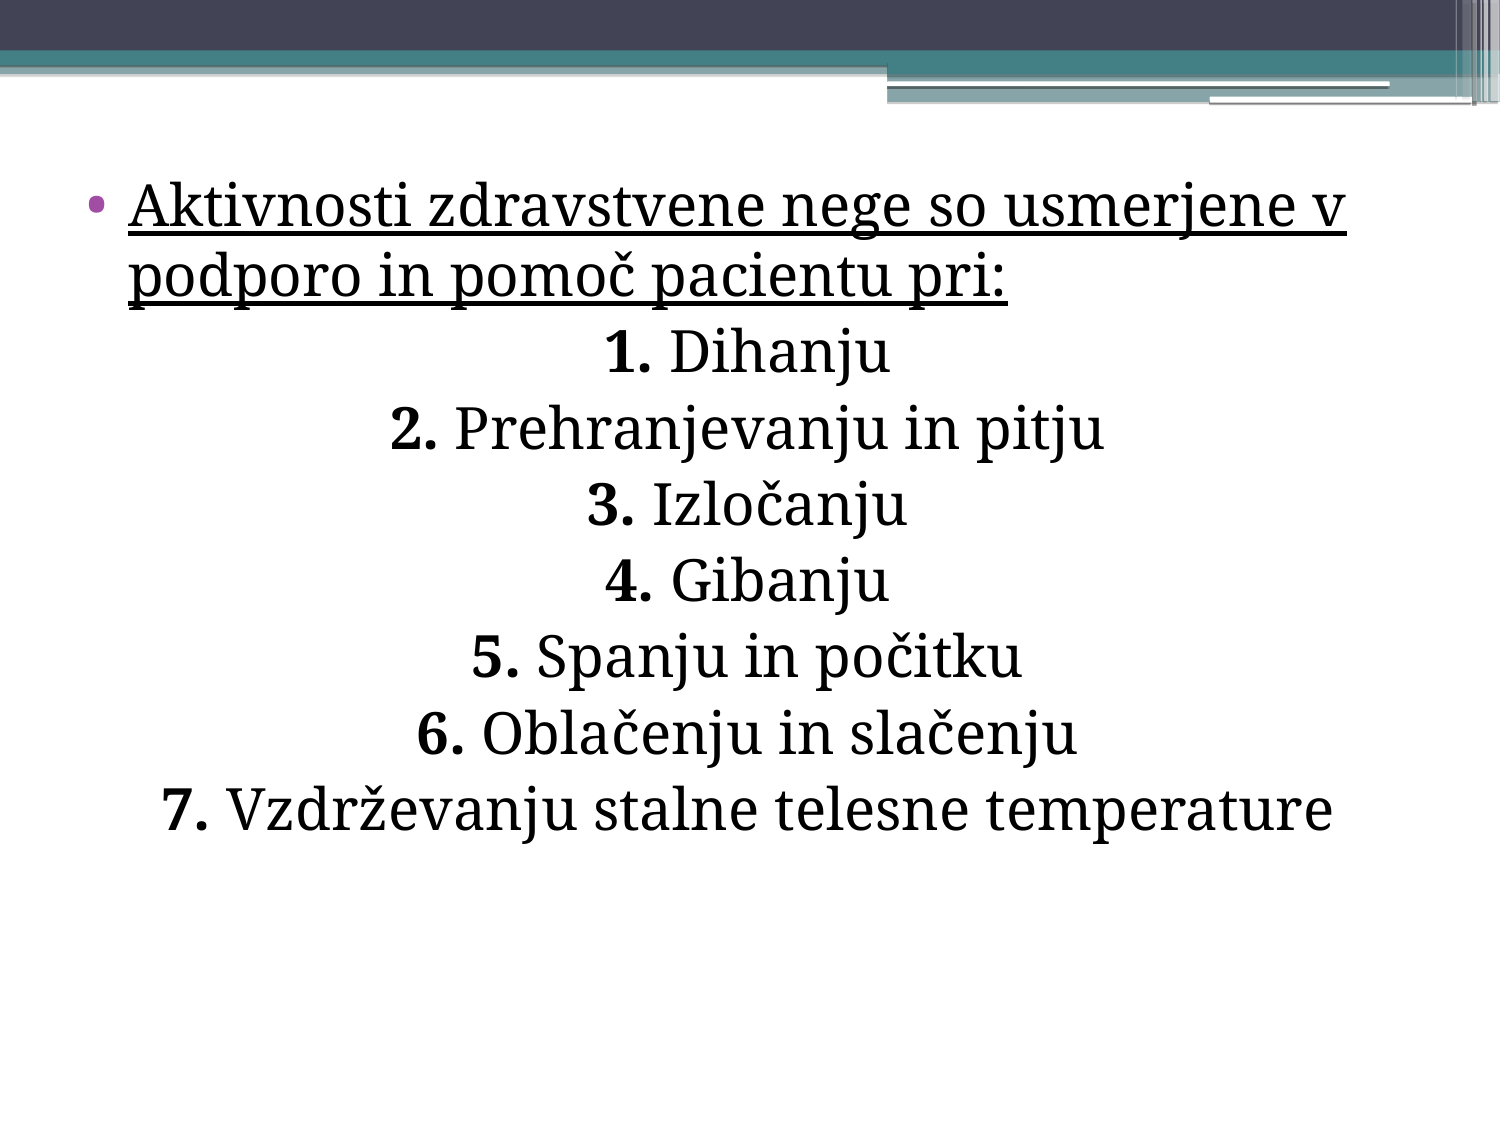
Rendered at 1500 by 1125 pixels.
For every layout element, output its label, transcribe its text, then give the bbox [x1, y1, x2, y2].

list Aktivnosti zdravstvene nege so usmerjene v podporo in pomoč pacientu pri: 1. Dihanju 2. Prehranjevanju in pitju 3. Izločanju 4. Gibanju 5. Spanju in počitku 6. Oblačenju in slačenju 7. Vzdrževanju stalne telesne temperature [53, 160, 1425, 1079]
